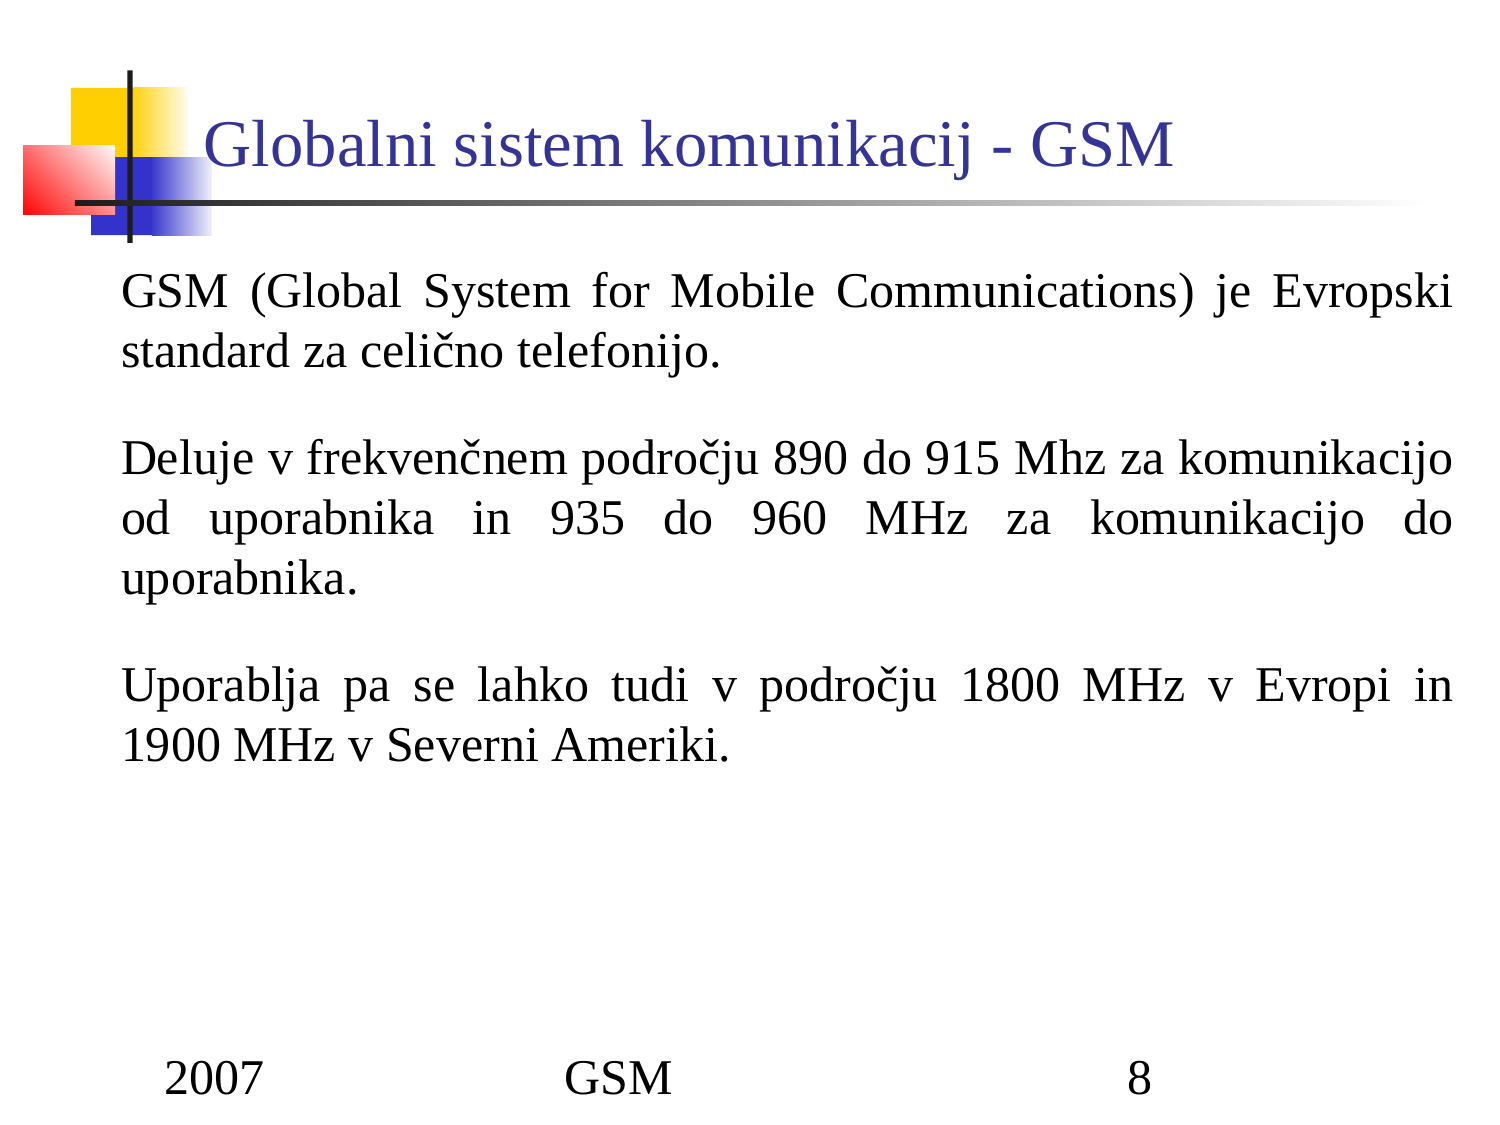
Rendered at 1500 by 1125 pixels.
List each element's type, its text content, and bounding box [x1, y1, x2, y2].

list GSM (Global System for Mobile Communications) je Evropski standard za celično telefonijo. Deluje v frekvenčnem področju 890 do 915 Mhz za komunikacijo od uporabnika in 935 do 960 MHz za komunikacijo do uporabnika. Uporablja pa se lahko tudi v področju 1800 MHz v Evropi in 1900 MHz v Severni Ameriki. [50, 249, 1469, 1007]
title Globalni sistem komunikacij - GSM [188, 92, 1468, 188]
